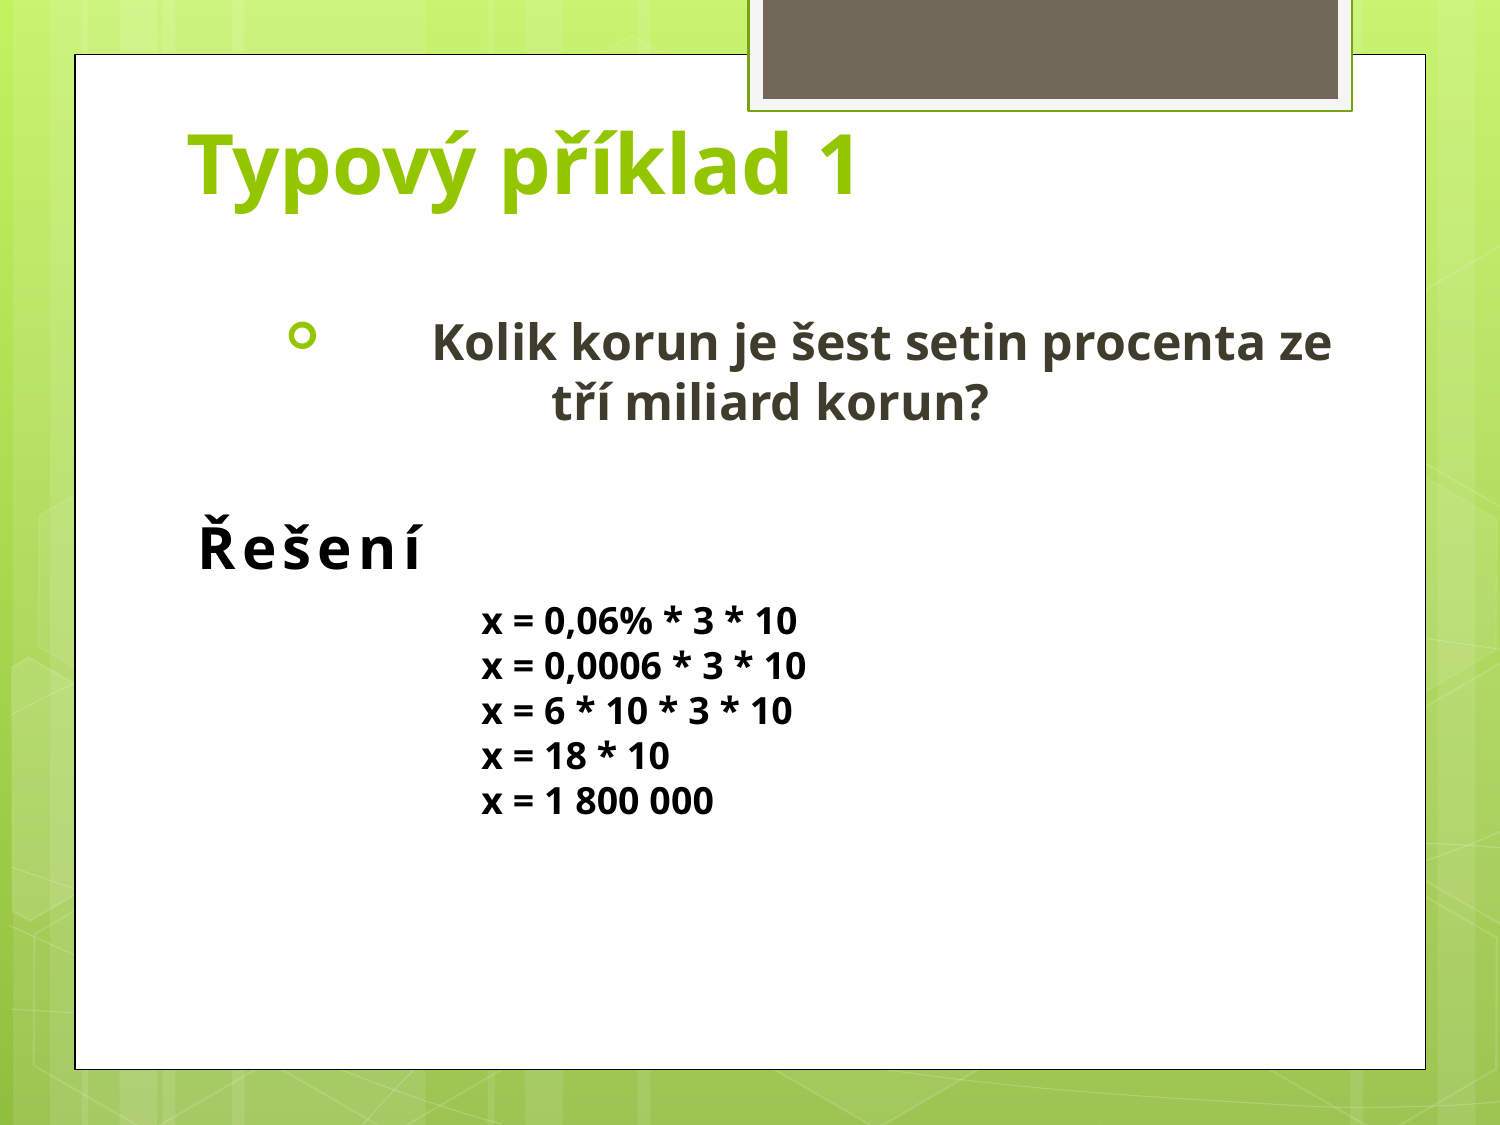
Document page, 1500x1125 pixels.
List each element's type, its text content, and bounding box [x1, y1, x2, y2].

text_box x = 0,06% * 3 * 10 x = 0,0006 * 3 * 10 x = 6 * 10 * 3 * 10 x = 18 * 10 x = 1 800 000 [466, 589, 1341, 832]
list Kolik korun je šest setin procenta ze tří miliard korun? [64, 302, 1415, 497]
title Typový příklad 1 [171, 30, 1415, 219]
text_box Řešení [183, 503, 437, 589]
